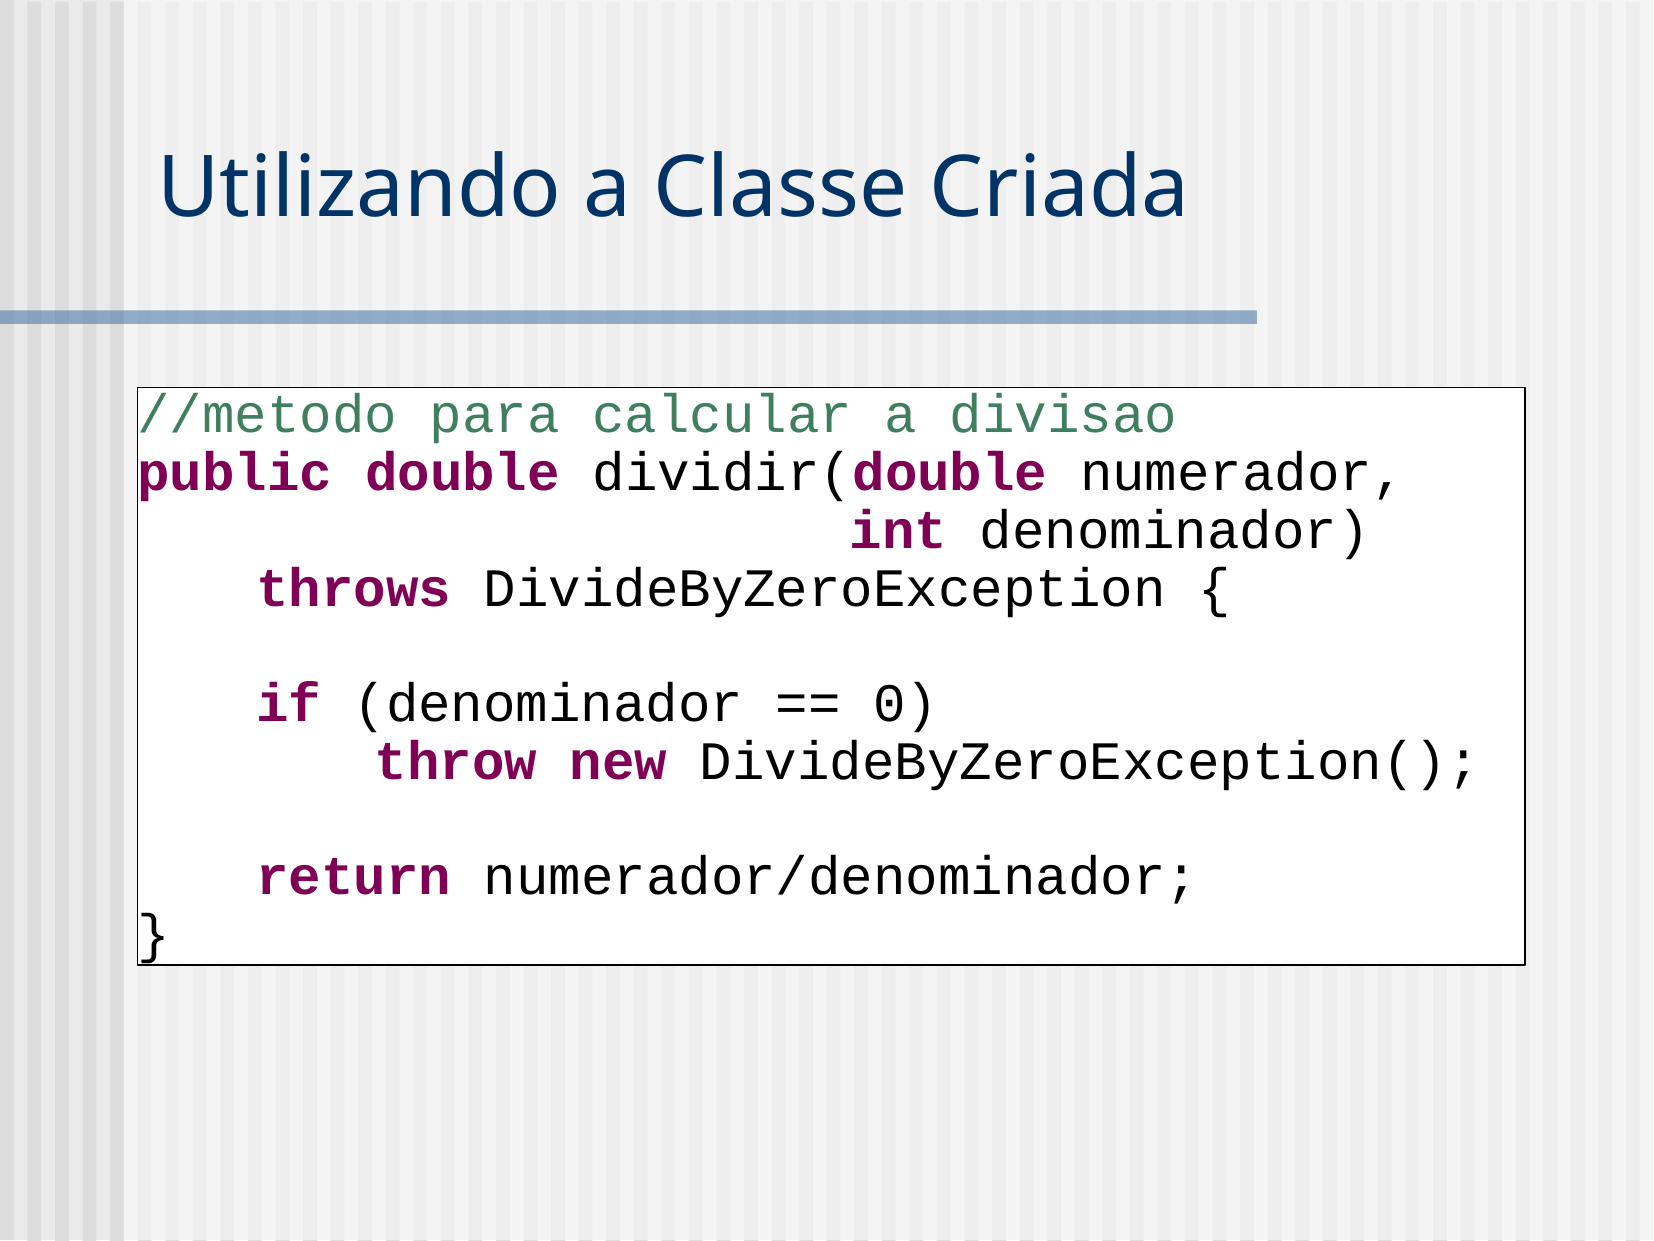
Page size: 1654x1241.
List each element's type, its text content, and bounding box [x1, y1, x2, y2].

title Utilizando a Classe Criada [157, 131, 1635, 235]
text_box //metodo para calcular a divisao public double dividir(double numerador, int denominador) throws DivideByZeroException { if (denominador == 0) throw new DivideByZeroException(); return numerador/denominador; } [137, 387, 1525, 966]
